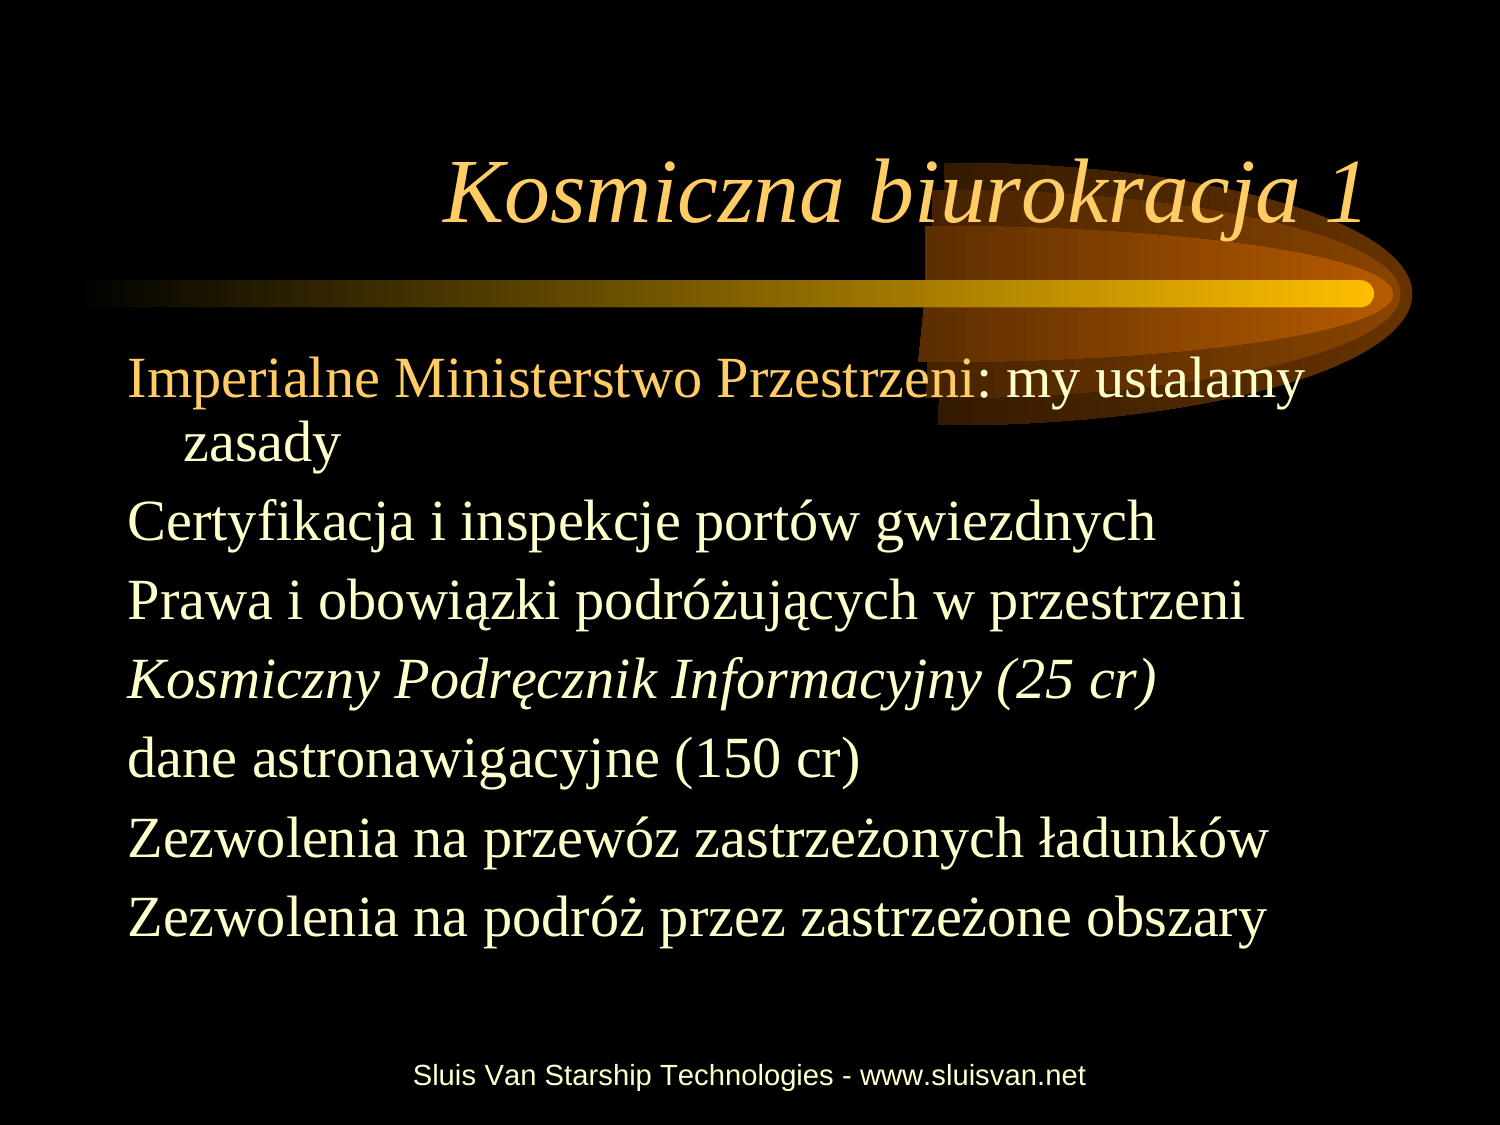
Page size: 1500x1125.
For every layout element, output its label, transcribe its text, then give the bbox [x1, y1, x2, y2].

title Kosmiczna biurokracja 1 [112, 62, 1388, 250]
list Imperialne Ministerstwo Przestrzeni: my ustalamy zasady Certyfikacja i inspekcje portów gwiezdnych Prawa i obowiązki podróżujących w przestrzeni Kosmiczny Podręcznik Informacyjny (25 cr) dane astronawigacyjne (150 cr) Zezwolenia na przewóz zastrzeżonych ładunków Zezwolenia na podróż przez zastrzeżone obszary [112, 337, 1388, 1013]
